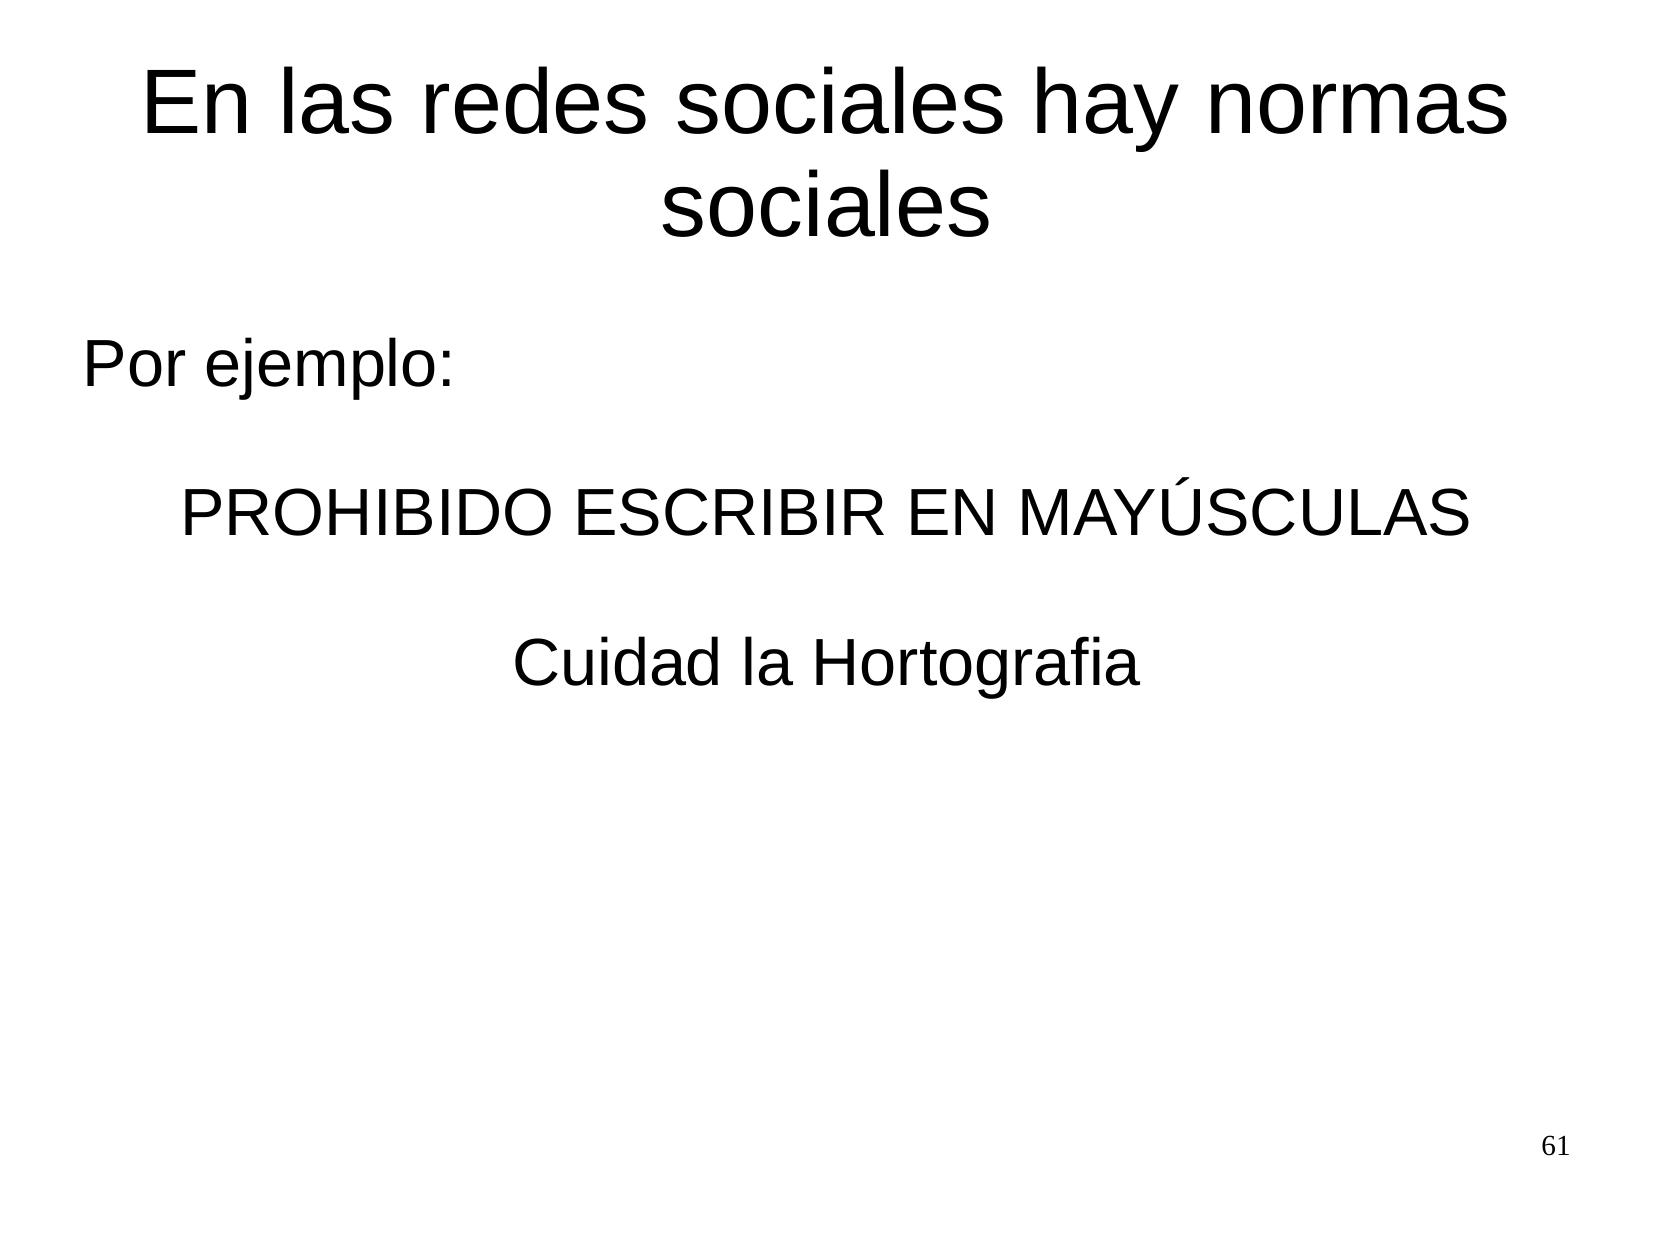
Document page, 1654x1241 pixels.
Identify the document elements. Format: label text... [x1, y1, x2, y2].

subtitle Por ejemplo: PROHIBIDO ESCRIBIR EN MAYÚSCULAS Cuidad la Hortografia [82, 290, 1571, 1109]
title En las redes sociales hay normas sociales [82, 49, 1571, 257]
